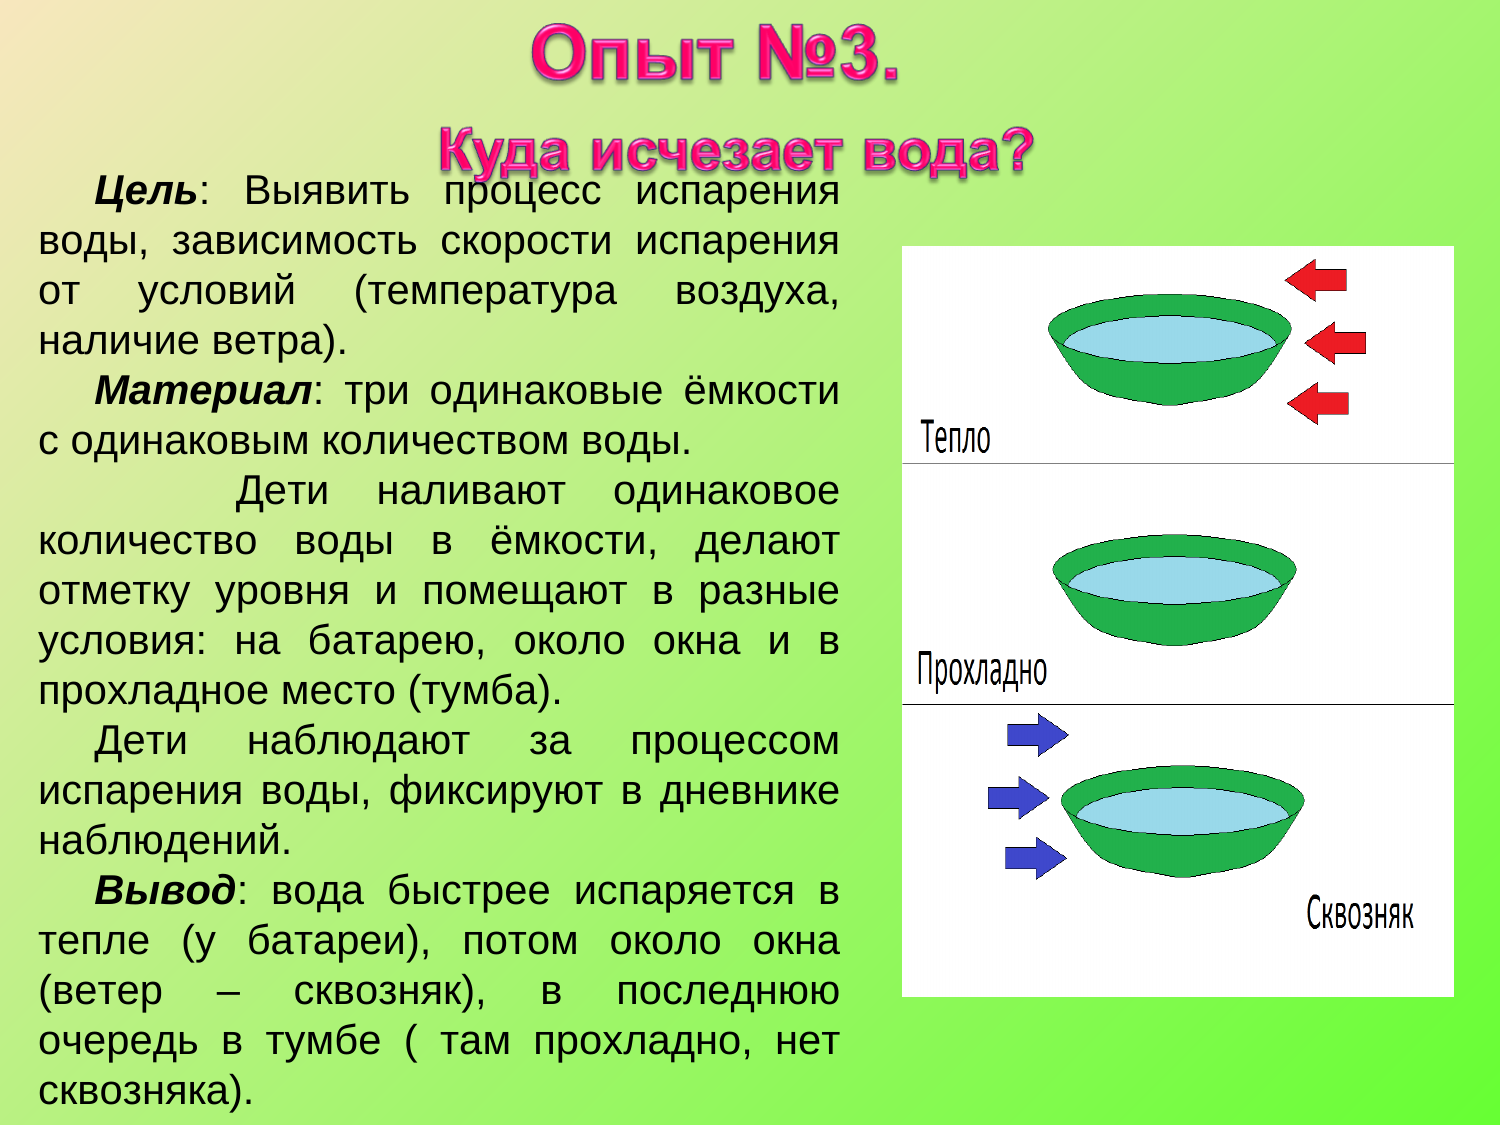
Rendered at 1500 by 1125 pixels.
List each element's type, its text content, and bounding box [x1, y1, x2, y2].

picture [902, 246, 1454, 997]
picture [395, 0, 1077, 198]
text_box Цель: Выявить процесс испарения воды, зависимость скорости испарения от условий (температура воздуха, наличие ветра). Материал: три одинаковые ёмкости с одинаковым количеством воды. Дети наливают одинаковое количество воды в ёмкости, делают отметку уровня и помещают в разные условия: на батарею, около окна и в прохладное место (тумба). Дети наблюдают за процессом испарения воды, фиксируют в дневнике наблюдений. Вывод: вода быстрее испаряется в тепле (у батареи), потом около окна (ветер – сквозняк), в последнюю очередь в тумбе ( там прохладно, нет сквозняка). [23, 154, 856, 1121]
